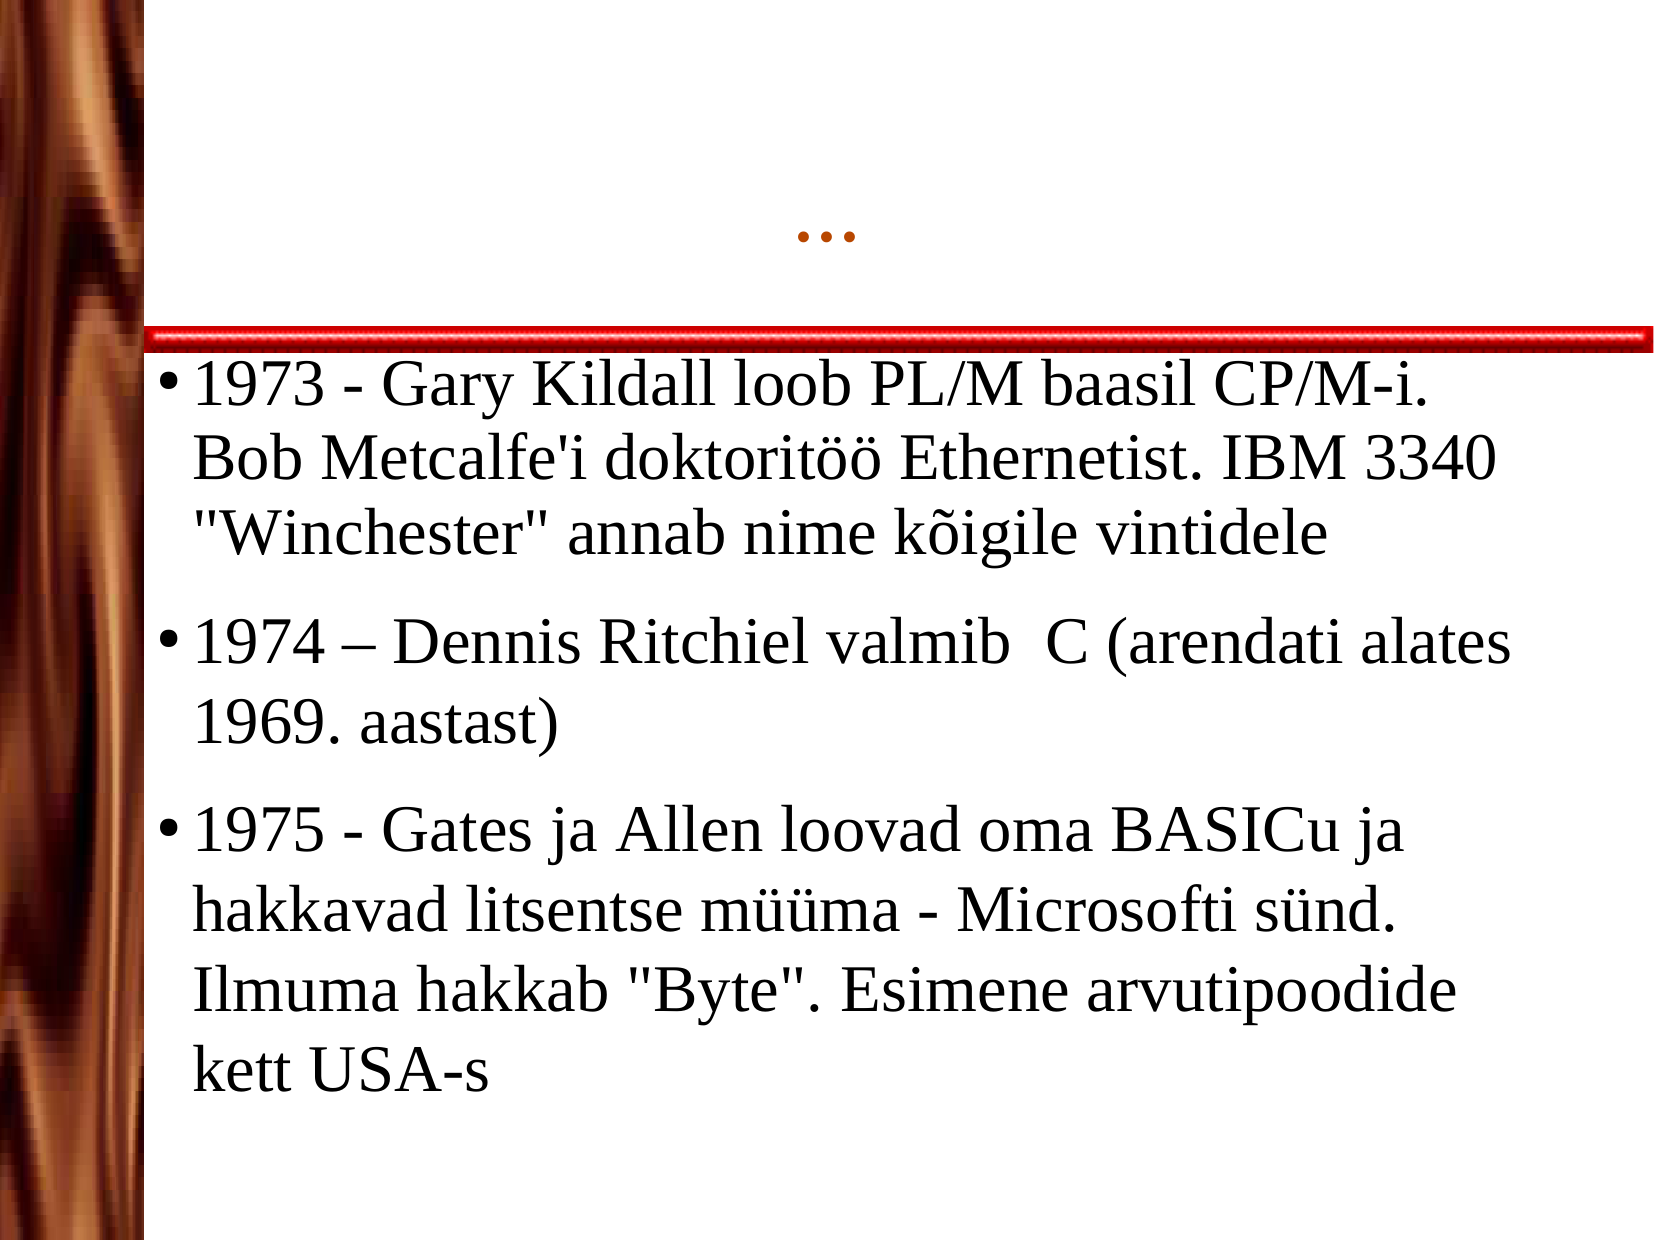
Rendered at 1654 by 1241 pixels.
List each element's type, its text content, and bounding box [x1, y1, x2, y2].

title ... [121, 100, 1533, 312]
list 1973 - Gary Kildall loob PL/M baasil CP/M-i. Bob Metcalfe'i doktoritöö Ethernetist. IBM 3340 "Winchester" annab nime kõigile vintidele 1974 – Dennis Ritchiel valmib C (arendati alates 1969. aastast) 1975 - Gates ja Allen loovad oma BASICu ja hakkavad litsentse müüma - Microsofti sünd. Ilmuma hakkab "Byte". Esimene arvutipoodide kett USA-s [121, 344, 1533, 1126]
picture [0, 0, 1654, 1240]
